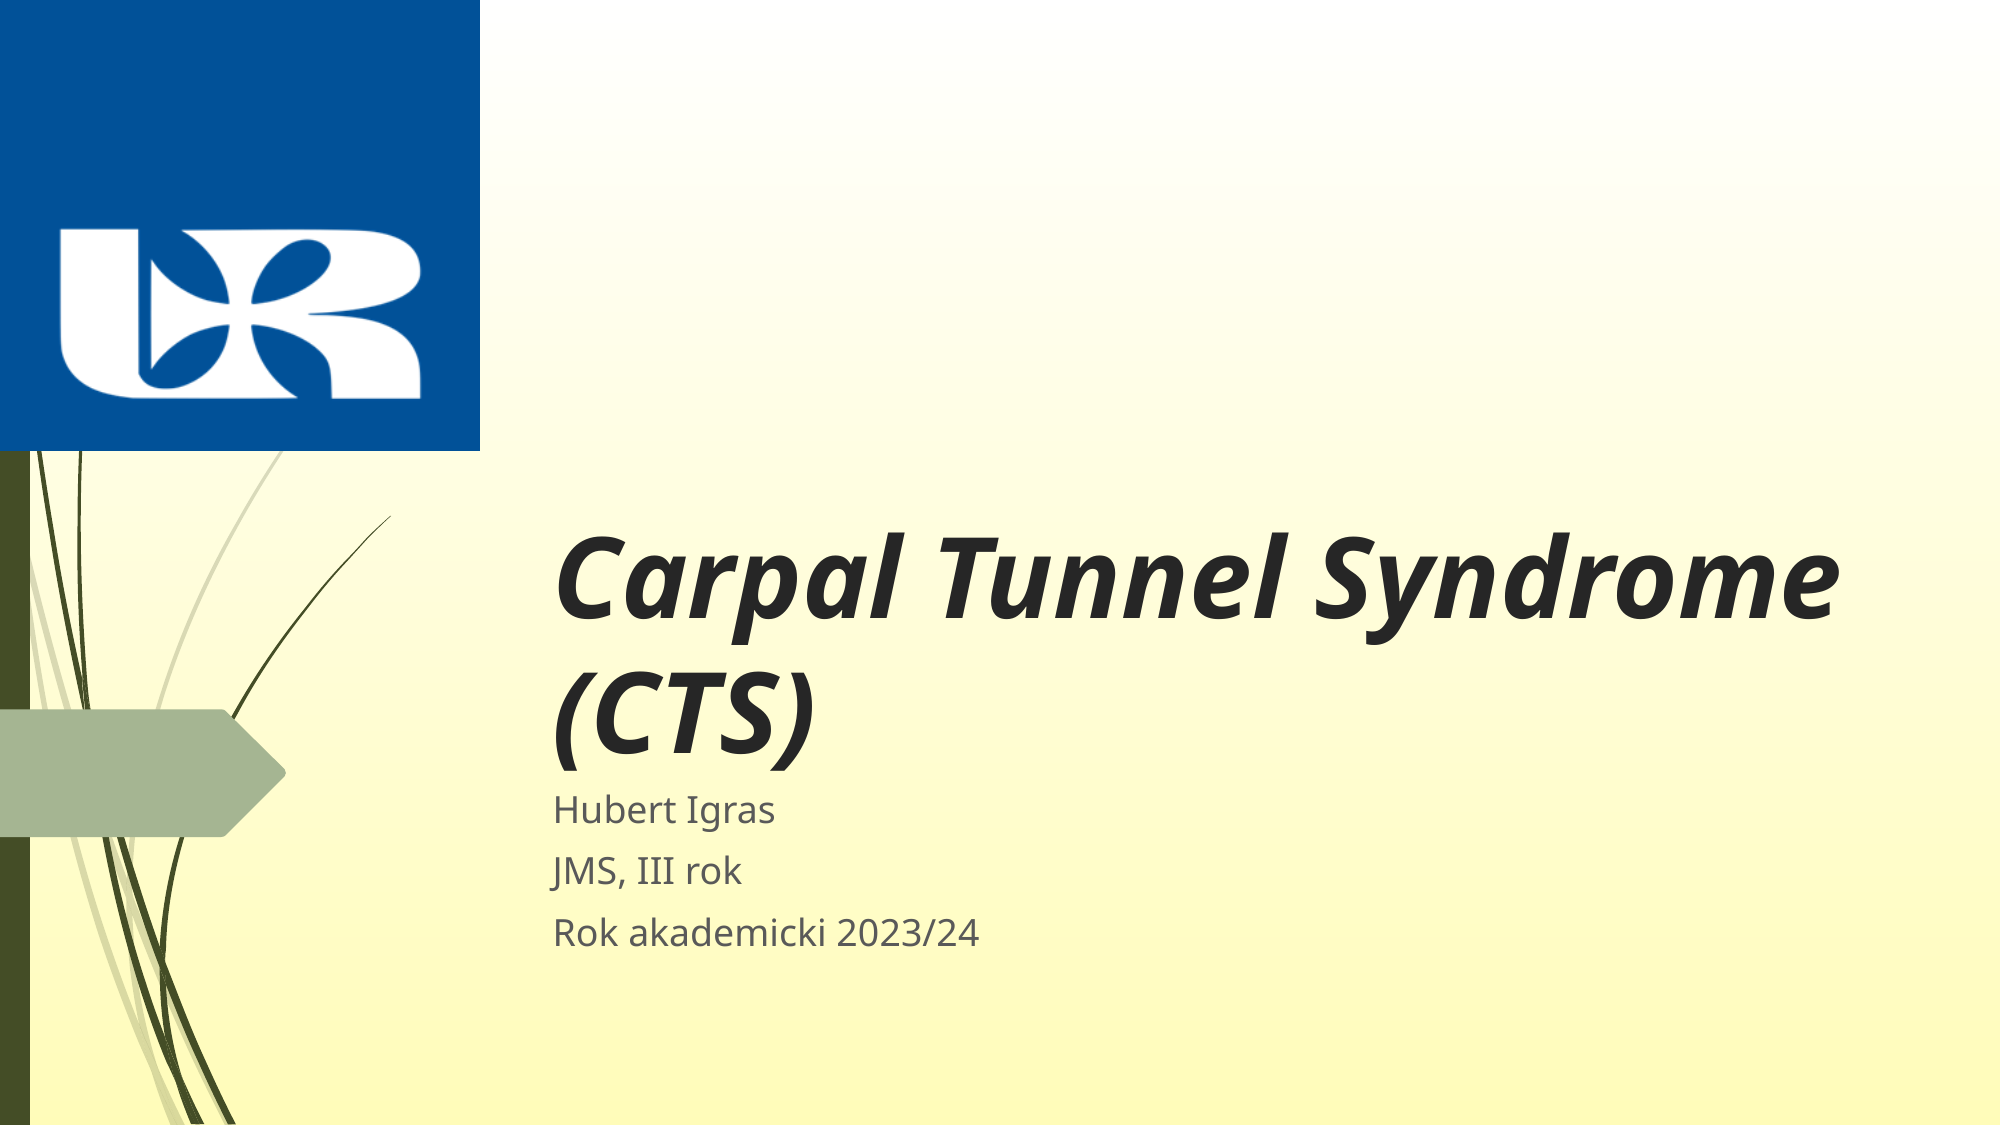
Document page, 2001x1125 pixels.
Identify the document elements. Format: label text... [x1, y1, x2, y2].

subtitle Hubert Igras JMS, III rok Rok akademicki 2023/24 [537, 783, 2000, 969]
picture [0, 0, 480, 451]
title Carpal Tunnel Syndrome (CTS) [537, 412, 2000, 783]
